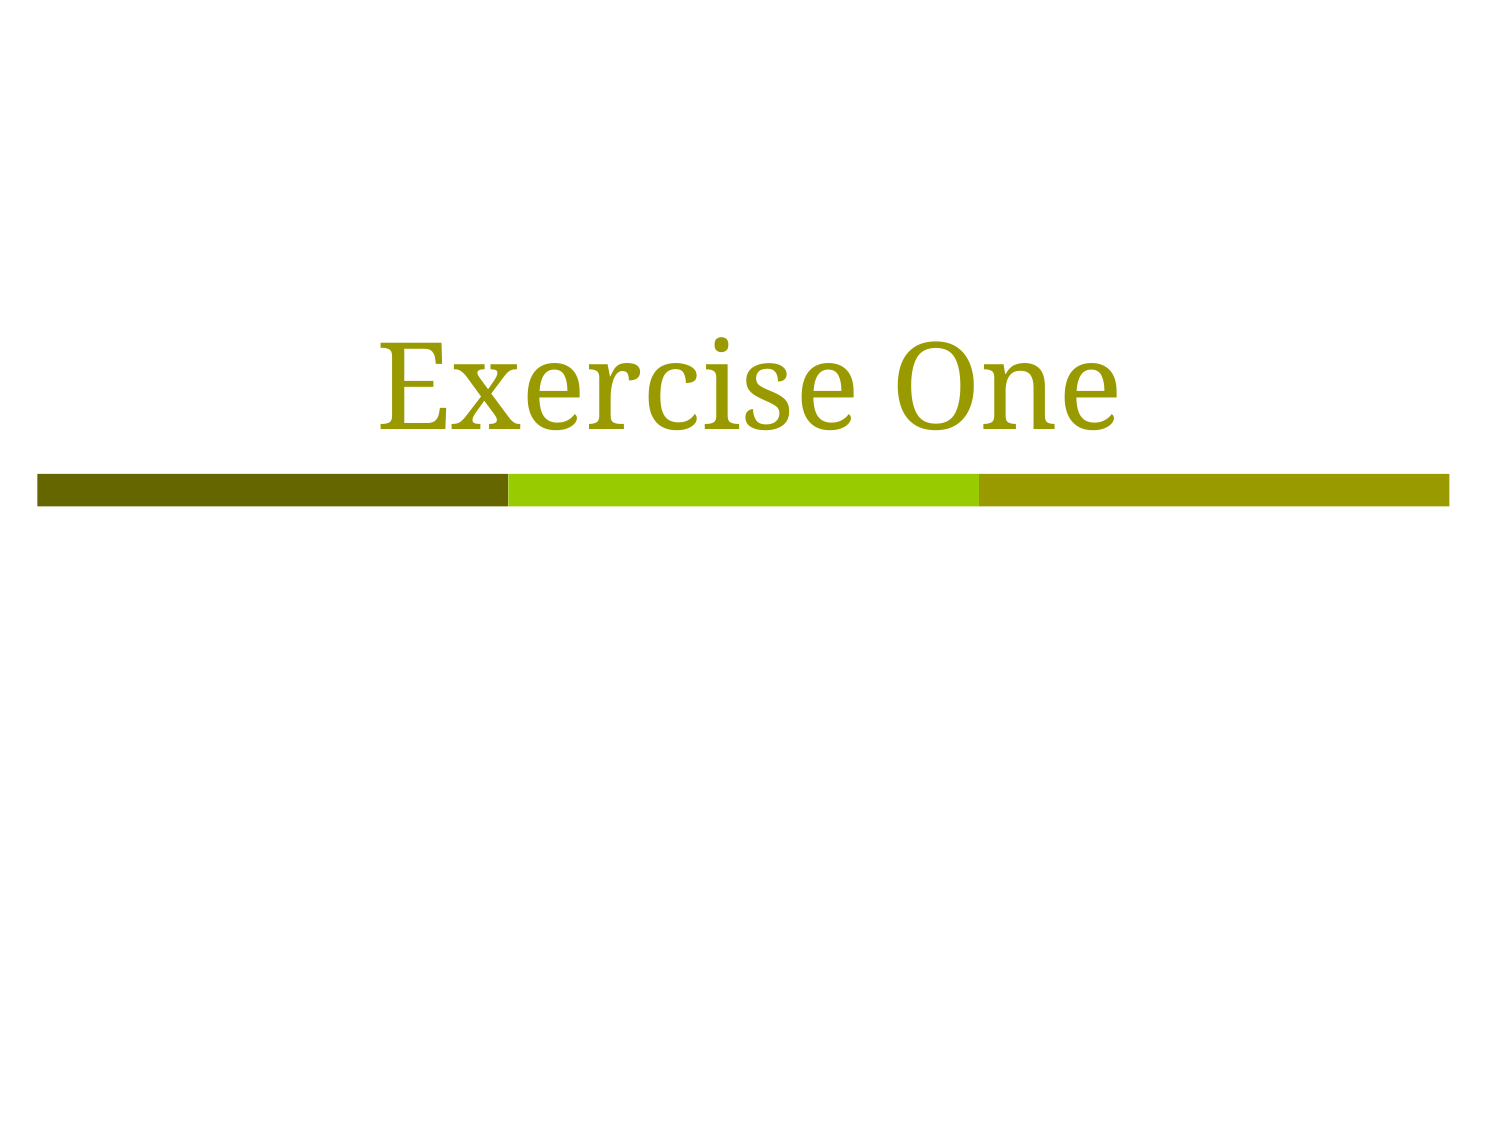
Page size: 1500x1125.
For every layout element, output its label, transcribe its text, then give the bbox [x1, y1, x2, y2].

text_box Exercise One [112, 112, 1388, 462]
